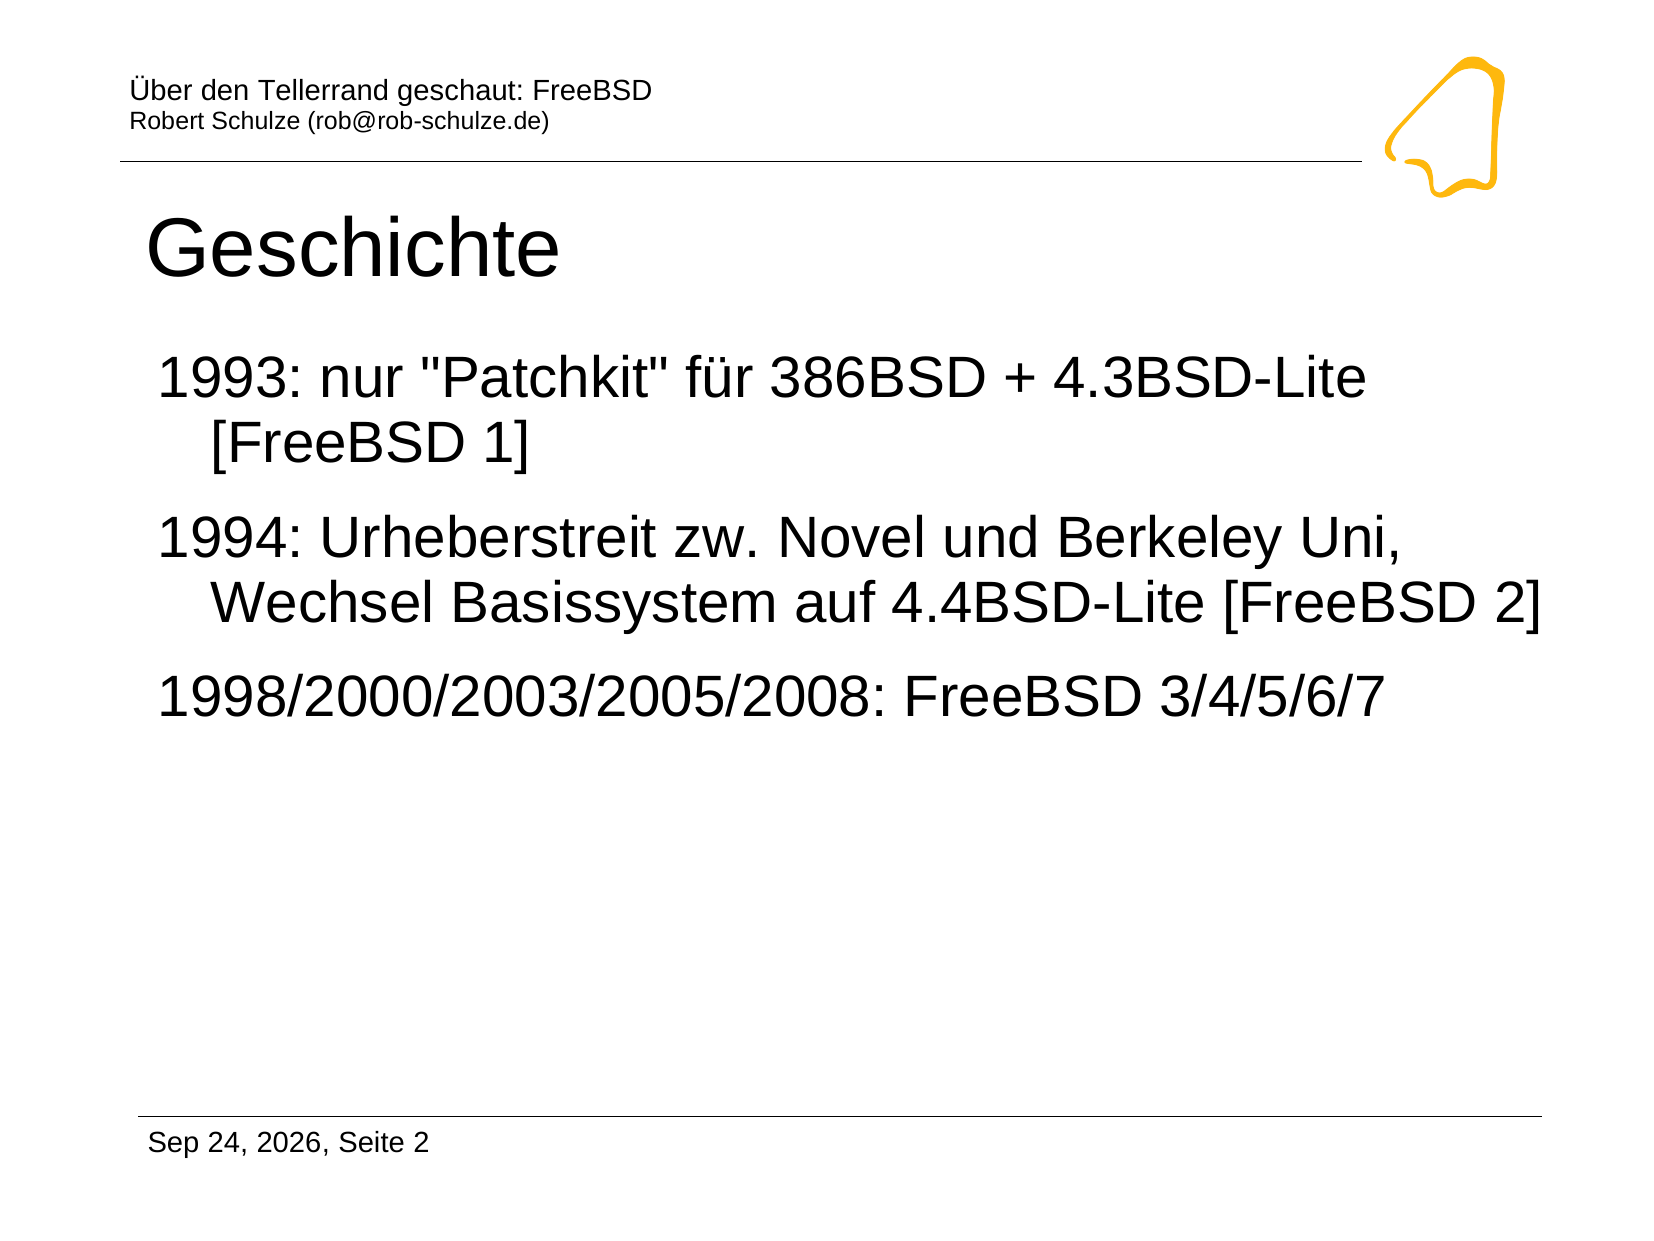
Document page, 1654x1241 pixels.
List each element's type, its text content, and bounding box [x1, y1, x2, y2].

title Geschichte [145, 186, 1390, 310]
picture [1350, 29, 1540, 224]
list 1993: nur "Patchkit" für 386BSD + 4.3BSD-Lite [FreeBSD 1] 1994: Urheberstreit zw. Novel und Berkeley Uni, Wechsel Basissystem auf 4.4BSD-Lite [FreeBSD 2] 1998/2000/2003/2005/2008: FreeBSD 3/4/5/6/7 [139, 344, 1552, 1087]
